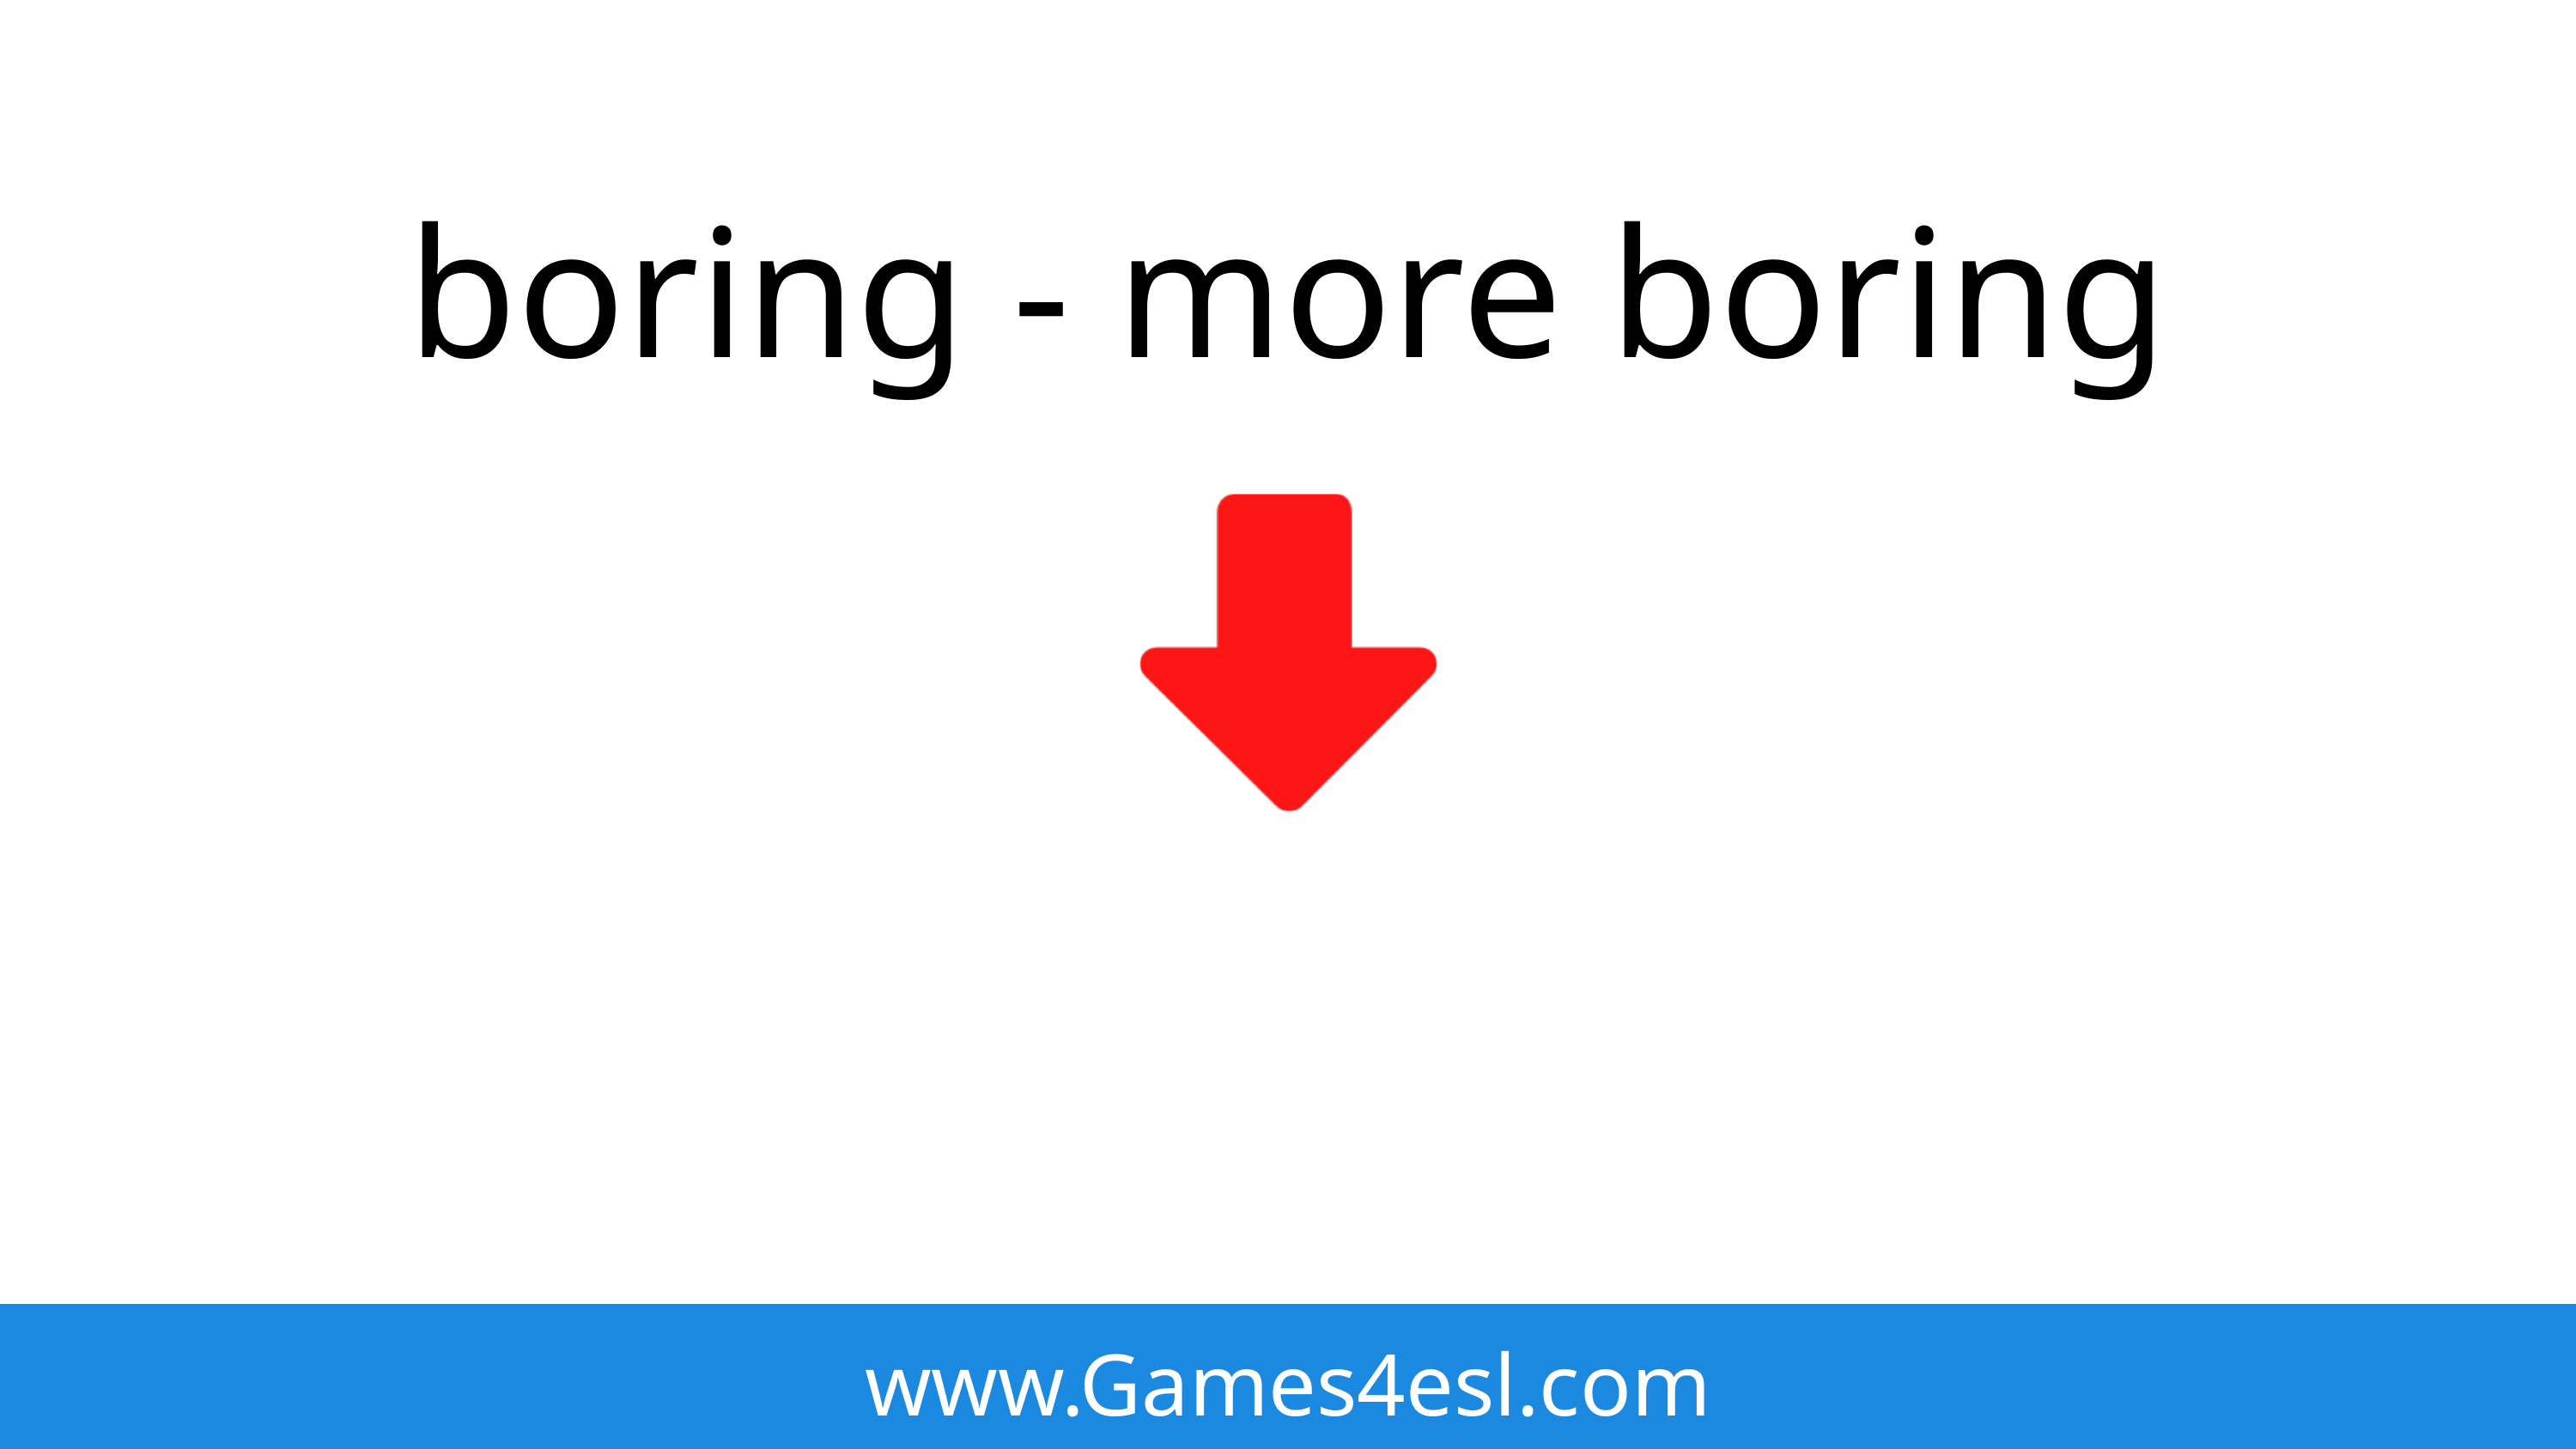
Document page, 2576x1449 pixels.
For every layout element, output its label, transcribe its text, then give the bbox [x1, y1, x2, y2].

picture [1139, 494, 1437, 811]
text_box www.Games4esl.com [842, 1314, 1734, 1426]
text_box boring - more boring [342, 142, 2234, 380]
text_box [0, 1304, 2576, 1449]
